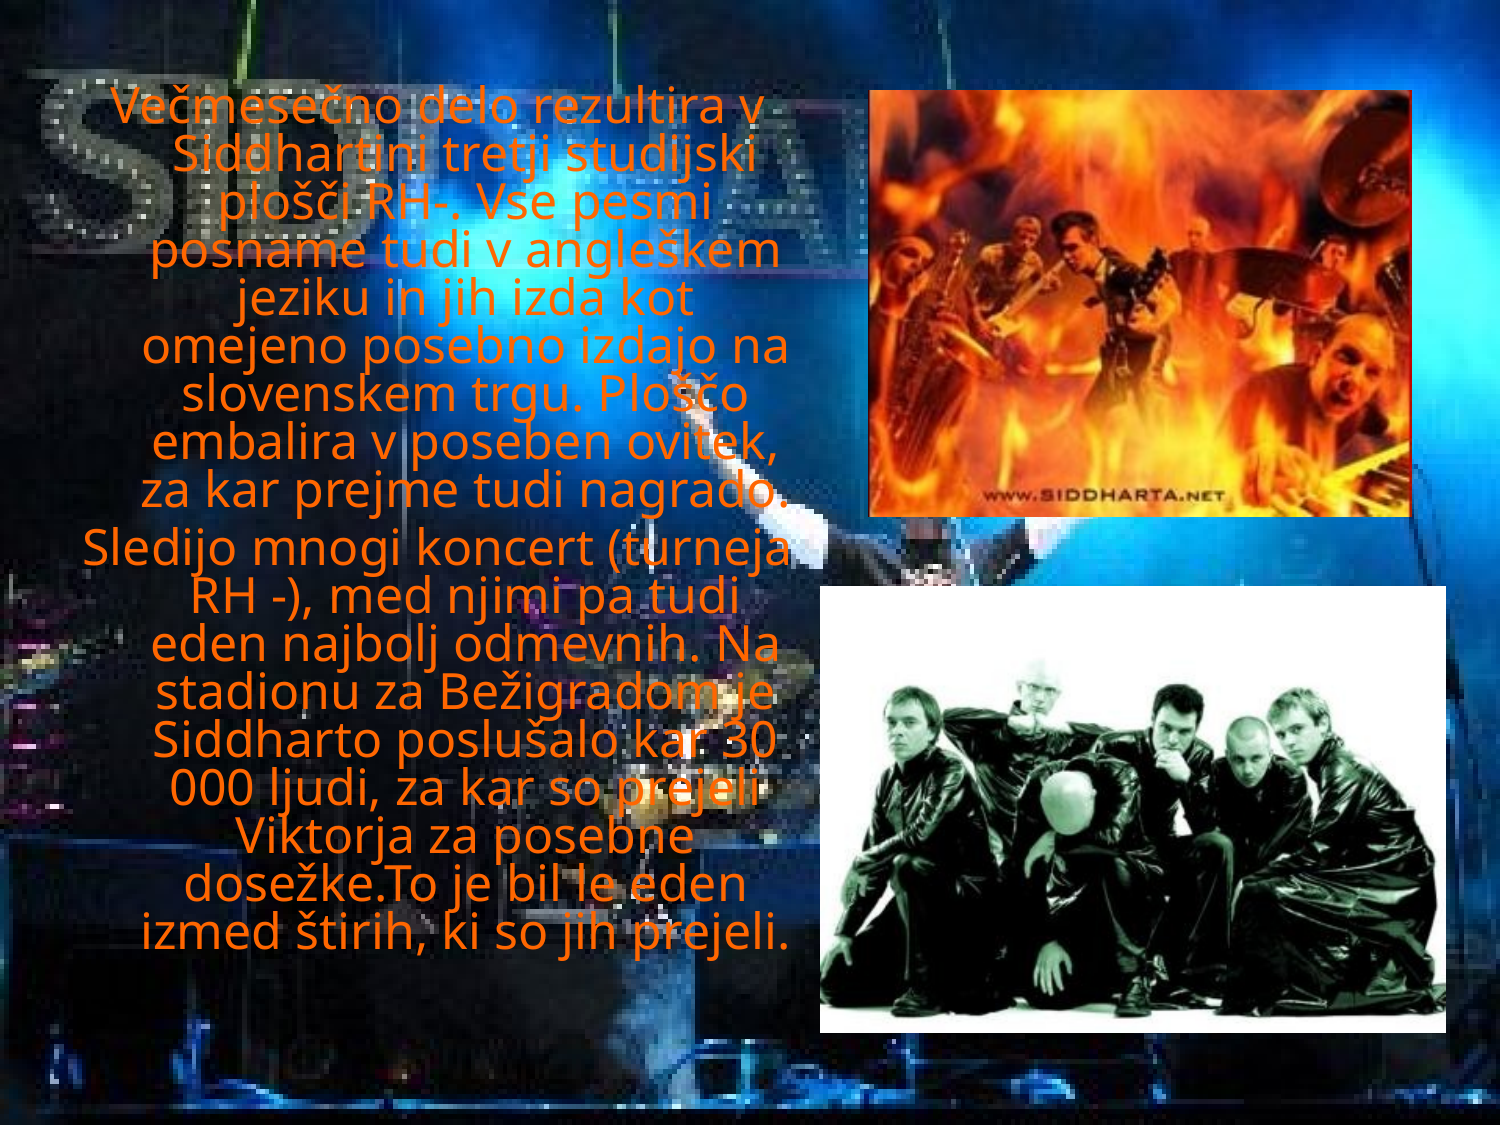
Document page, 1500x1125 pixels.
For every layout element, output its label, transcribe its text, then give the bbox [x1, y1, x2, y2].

picture [0, 0, 1500, 1125]
list Večmesečno delo rezultira v Siddhartini tretji studijski plošči RH-. Vse pesmi posname tudi v angleškem jeziku in jih izda kot omejeno posebno izdajo na slovenskem trgu. Ploščo embalira v poseben ovitek, za kar prejme tudi nagrado. Sledijo mnogi koncert (turneja RH -), med njimi pa tudi eden najbolj odmevnih. Na stadionu za Bežigradom je Siddharto poslušalo kar 30 000 ljudi, za kar so prejeli Viktorja za posebne dosežke.To je bil le eden izmed štirih, ki so jih prejeli. [64, 78, 811, 1017]
